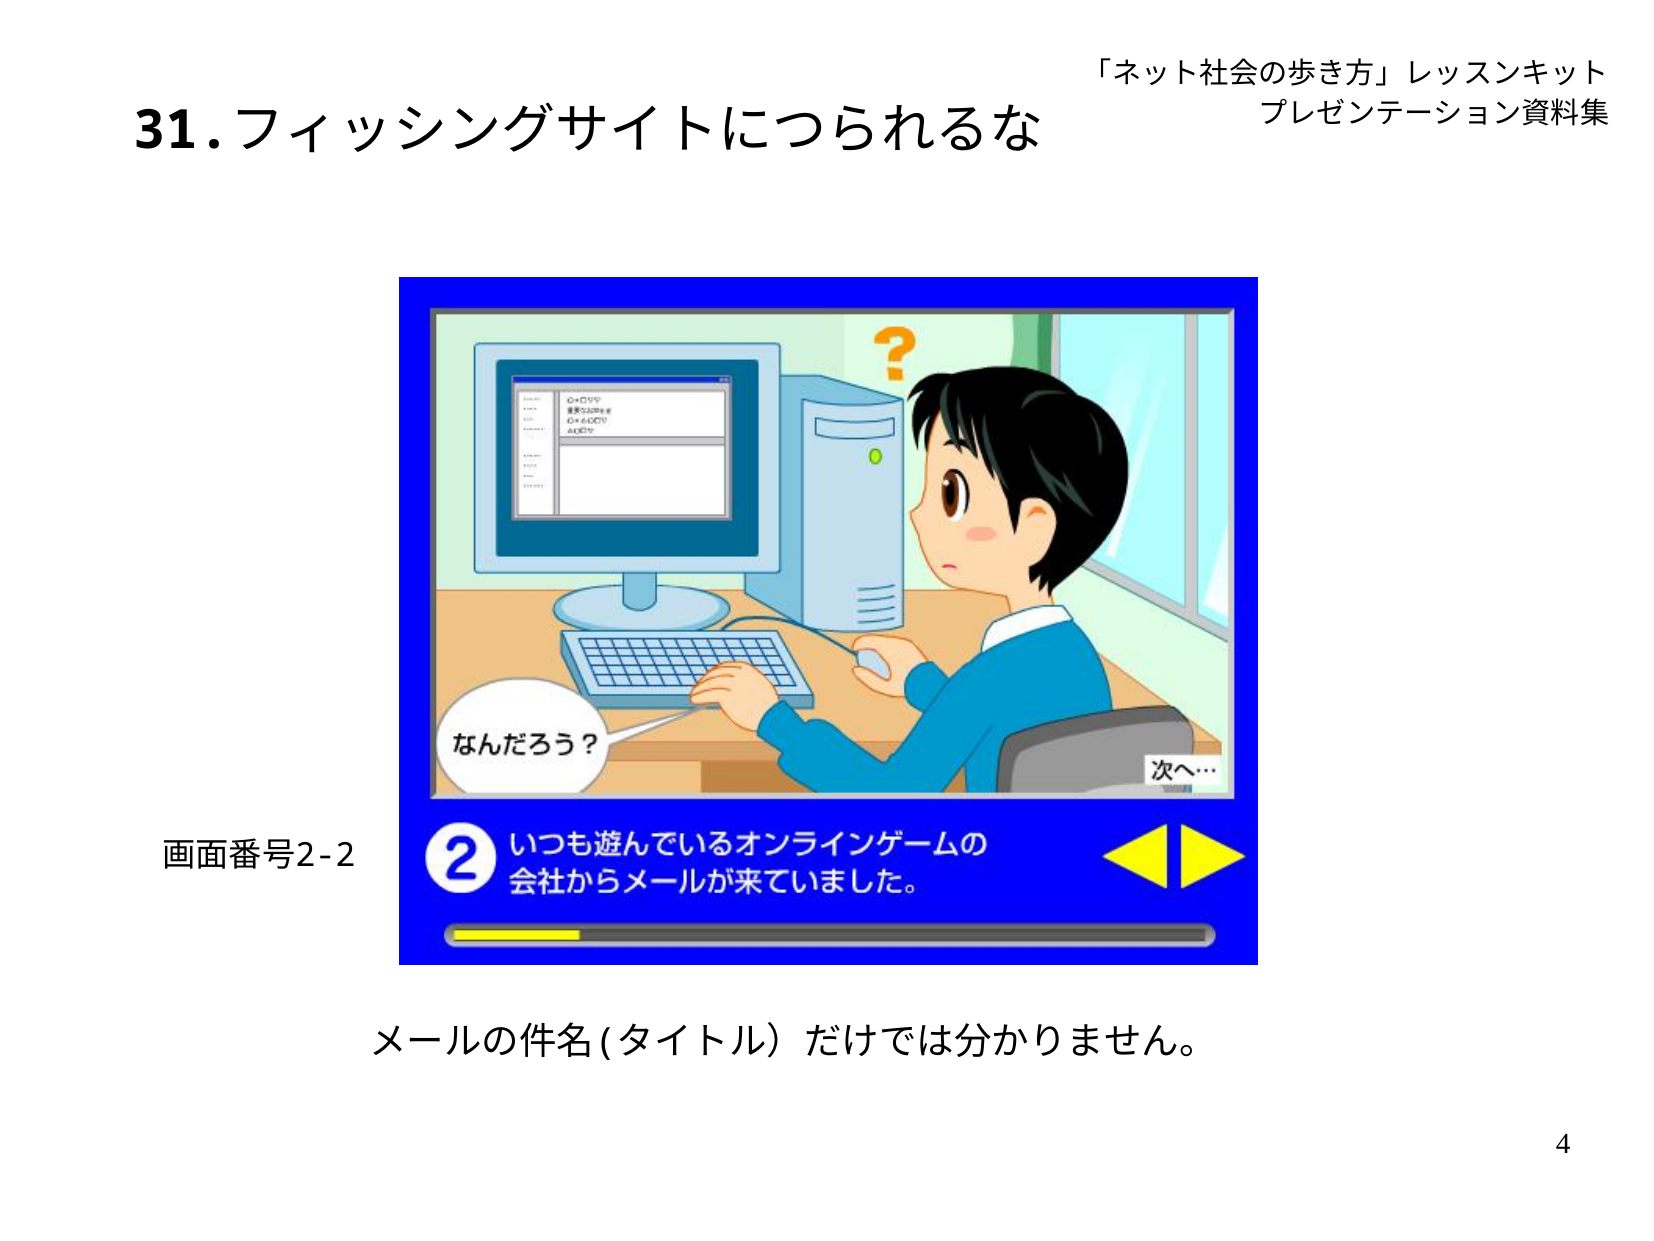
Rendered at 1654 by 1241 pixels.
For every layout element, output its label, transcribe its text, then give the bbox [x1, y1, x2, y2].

text_box 画面番号2-2 [147, 826, 384, 882]
text_box メールの件名(タイトル）だけでは分かりません。 [354, 1003, 1300, 1074]
text_box 「ネット社会の歩き方」レッスンキット プレゼンテーション資料集 [1062, 44, 1625, 139]
picture [399, 277, 1258, 965]
text_box 31.フィッシングサイトにつられるな [118, 88, 1093, 169]
